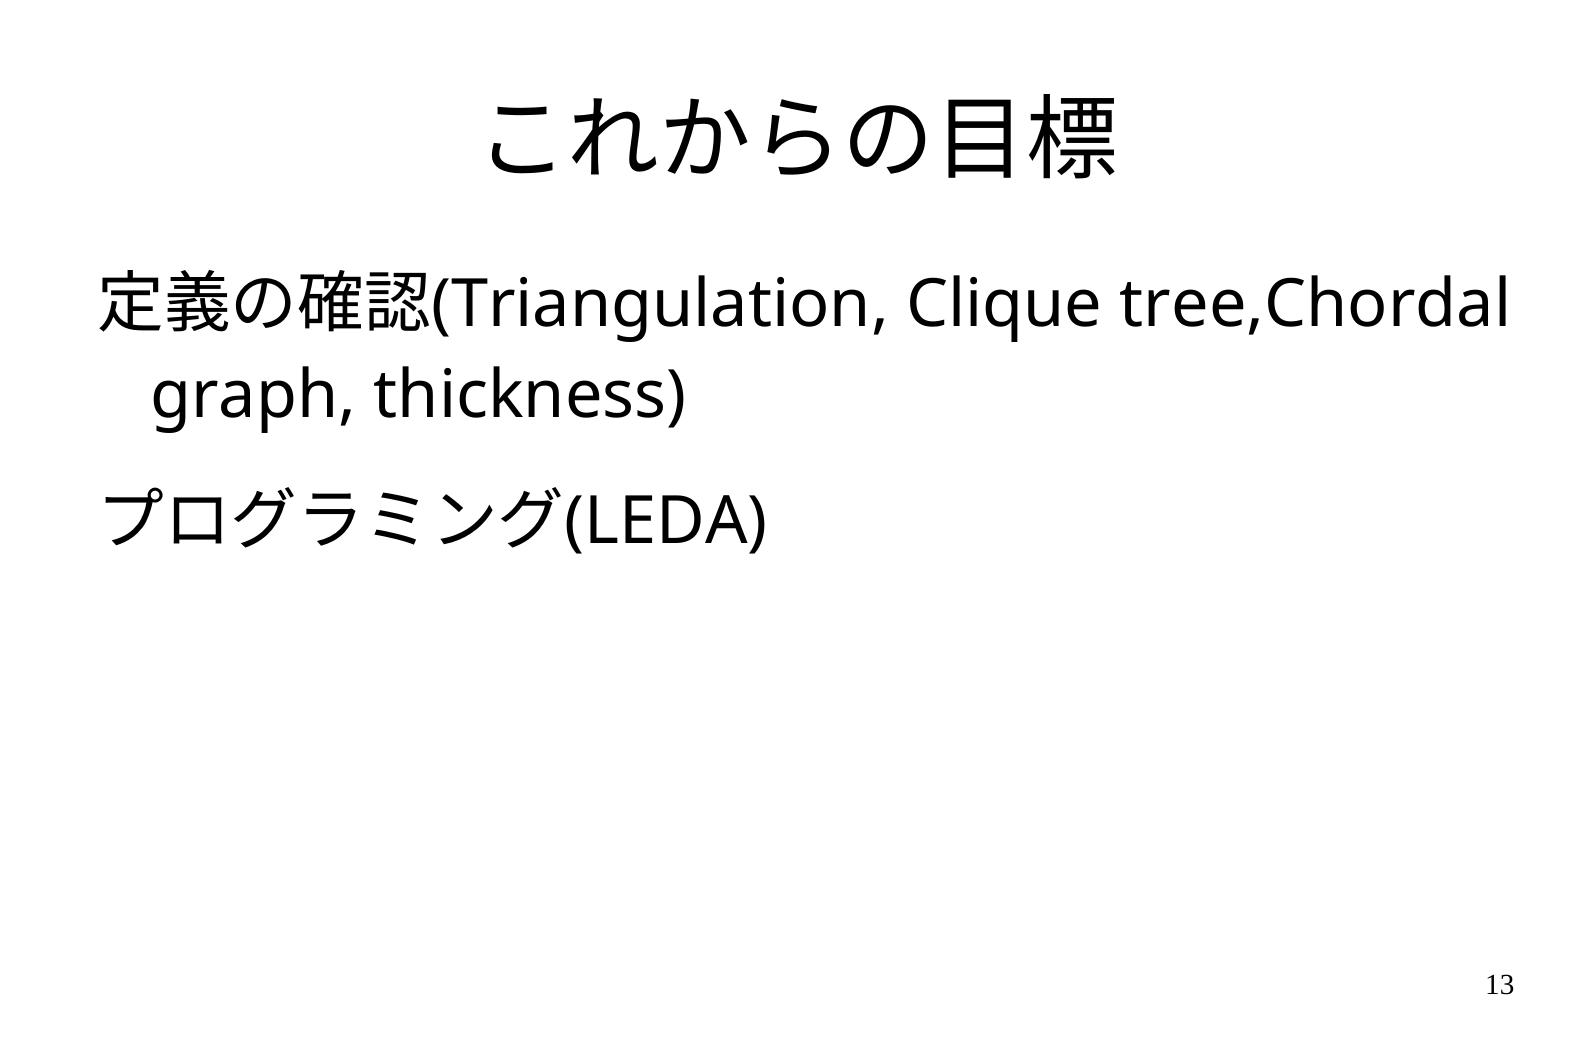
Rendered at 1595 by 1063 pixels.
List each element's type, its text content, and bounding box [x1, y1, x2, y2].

list 定義の確認(Triangulation, Clique tree,Chordal graph, thickness) プログラミング(LEDA) [79, 248, 1515, 936]
title これからの目標 [79, 49, 1515, 213]
